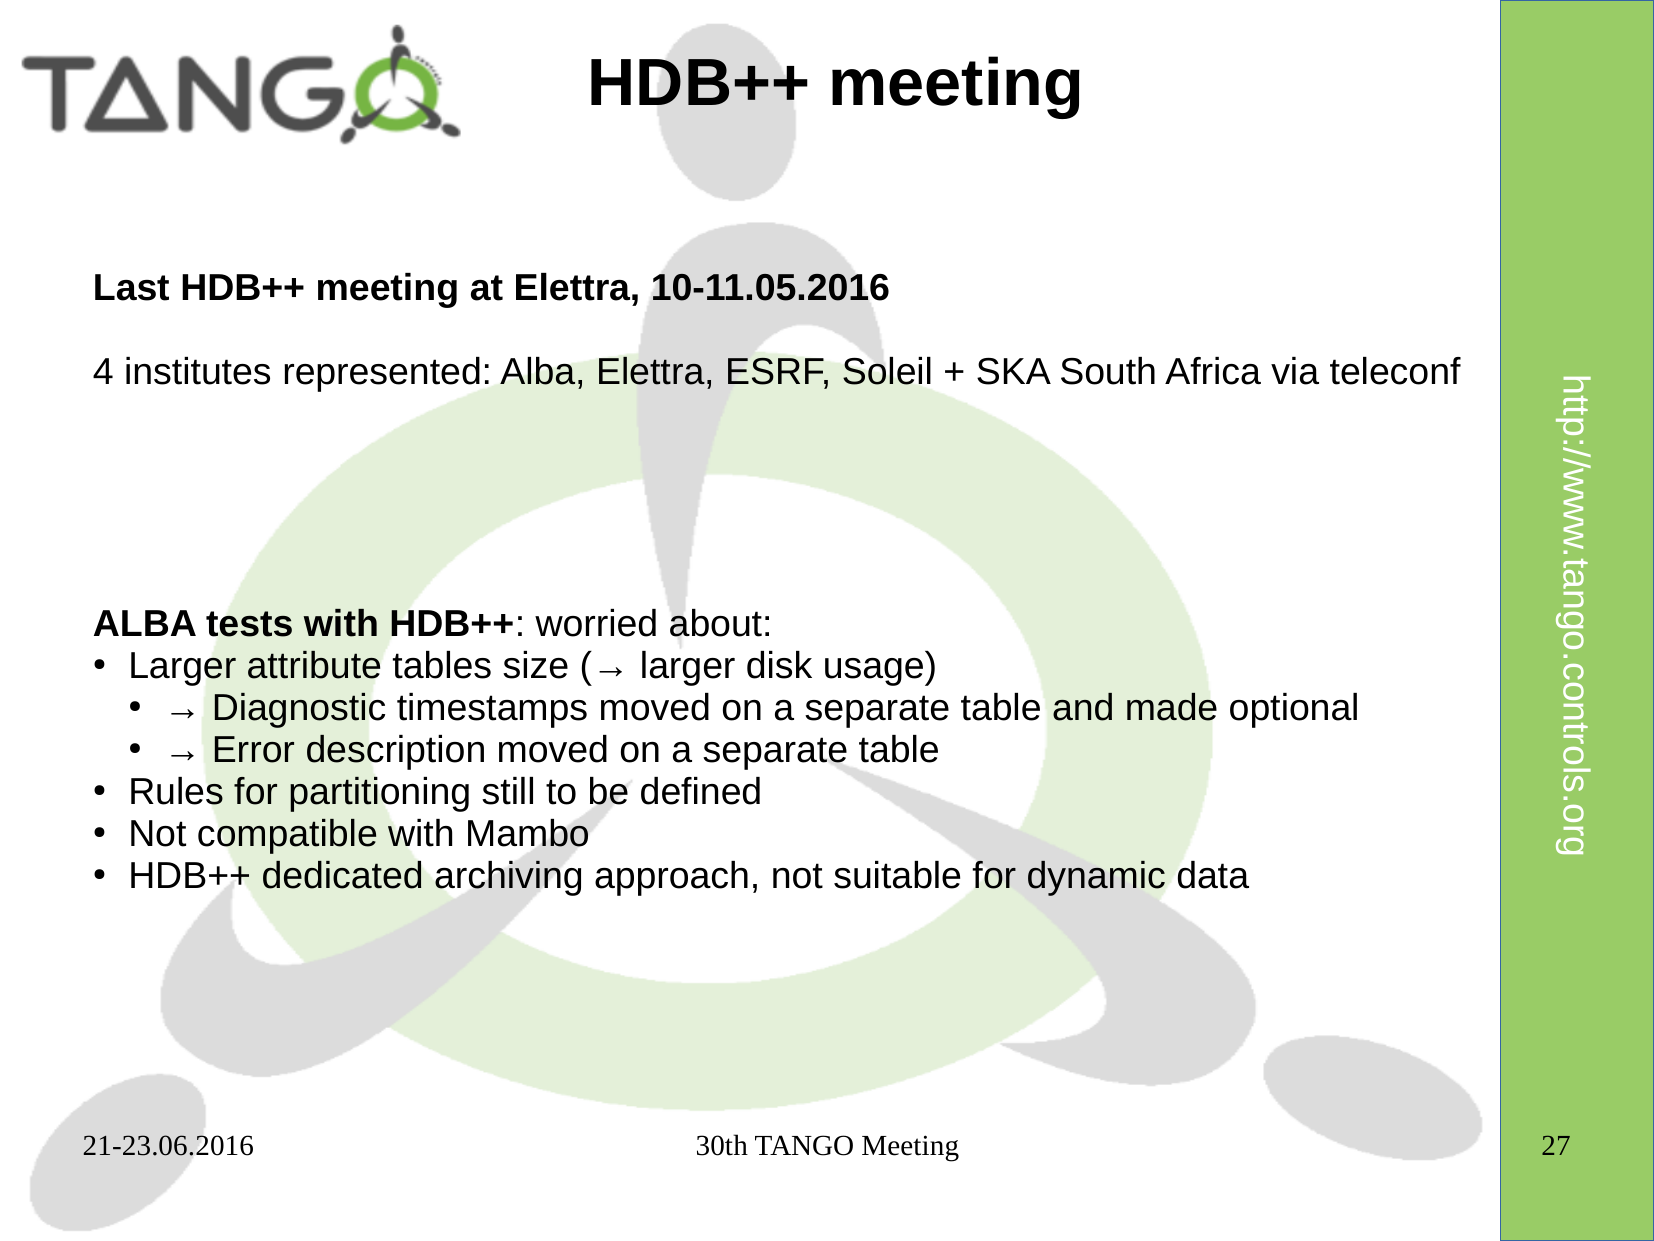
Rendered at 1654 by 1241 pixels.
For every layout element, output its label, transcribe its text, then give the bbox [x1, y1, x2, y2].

picture [0, 1, 1500, 1241]
title HDB++ meeting [300, 30, 1373, 136]
text_box Last HDB++ meeting at Elettra, 10-11.05.2016 4 institutes represented: Alba, Elettra, ESRF, Soleil + SKA South Africa via teleconf ALBA tests with HDB++: worried about: Larger attribute tables size (→ larger disk usage) → Diagnostic timestamps moved on a separate table and made optional → Error description moved on a separate table Rules for partitioning still to be defined Not compatible with Mambo HDB++ dedicated archiving approach, not suitable for dynamic data [78, 259, 1477, 1031]
